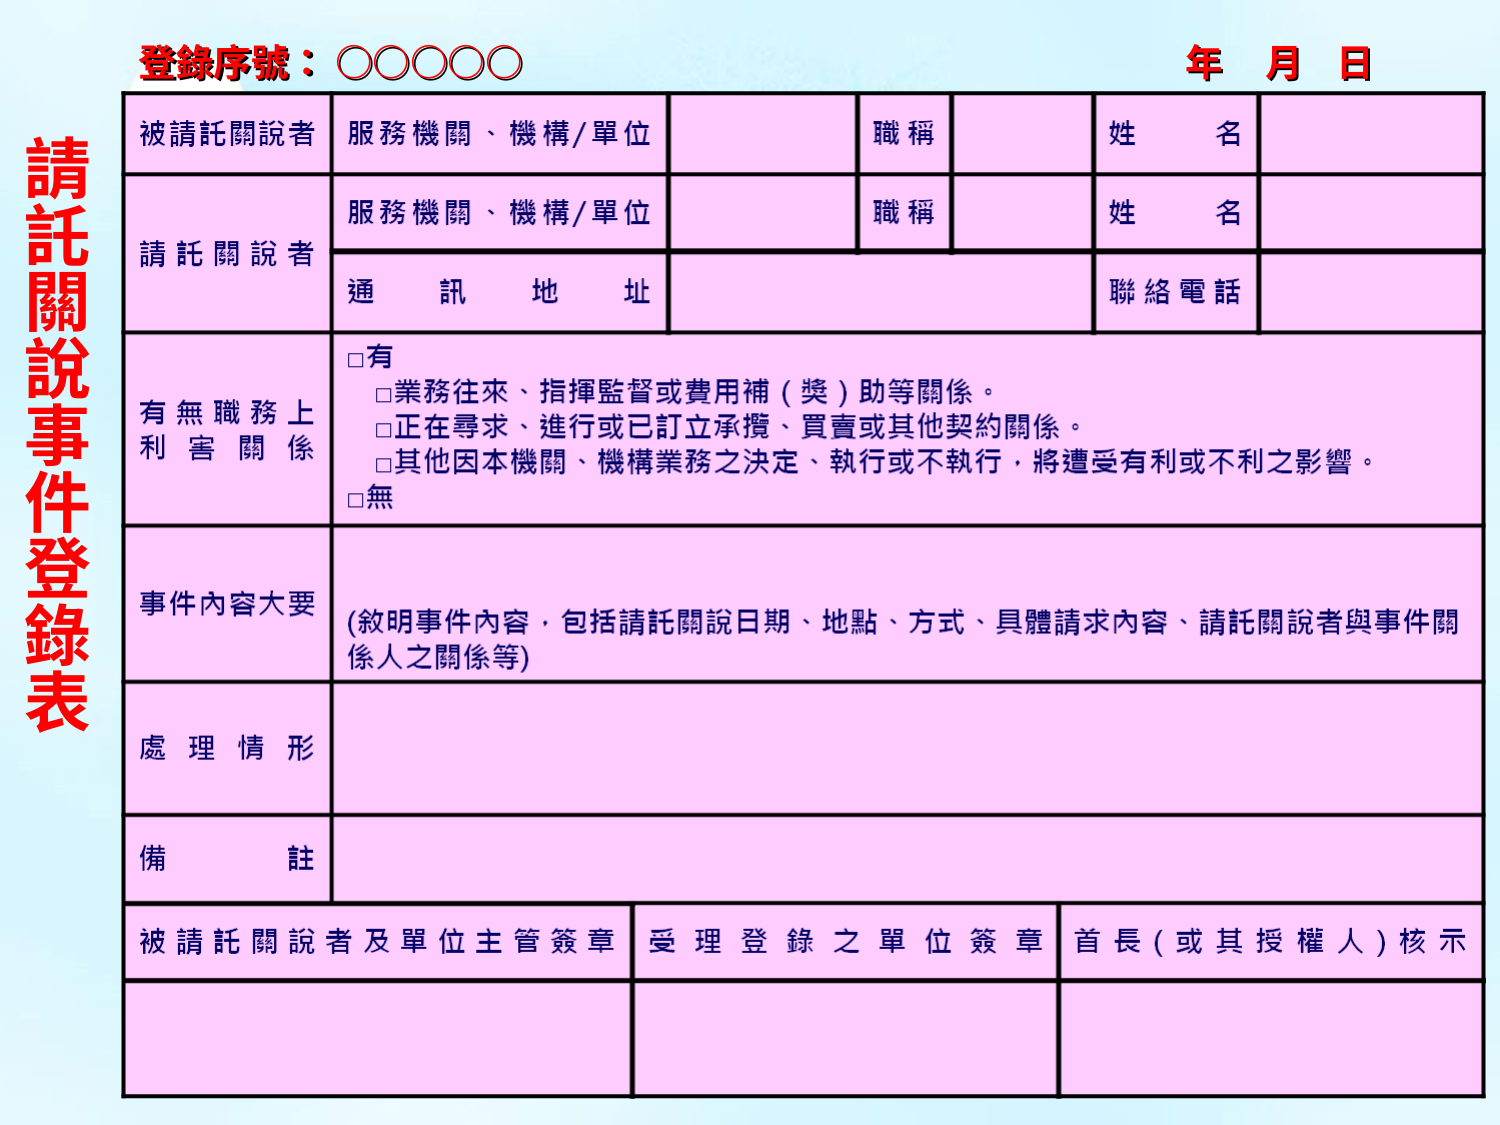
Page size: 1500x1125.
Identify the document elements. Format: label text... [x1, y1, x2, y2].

text_box 登錄序號： ○○○○○ 年 月 日 [123, 31, 1500, 138]
text_box 請託關說事件登錄表 [0, 119, 103, 1006]
picture [0, 0, 1500, 1125]
